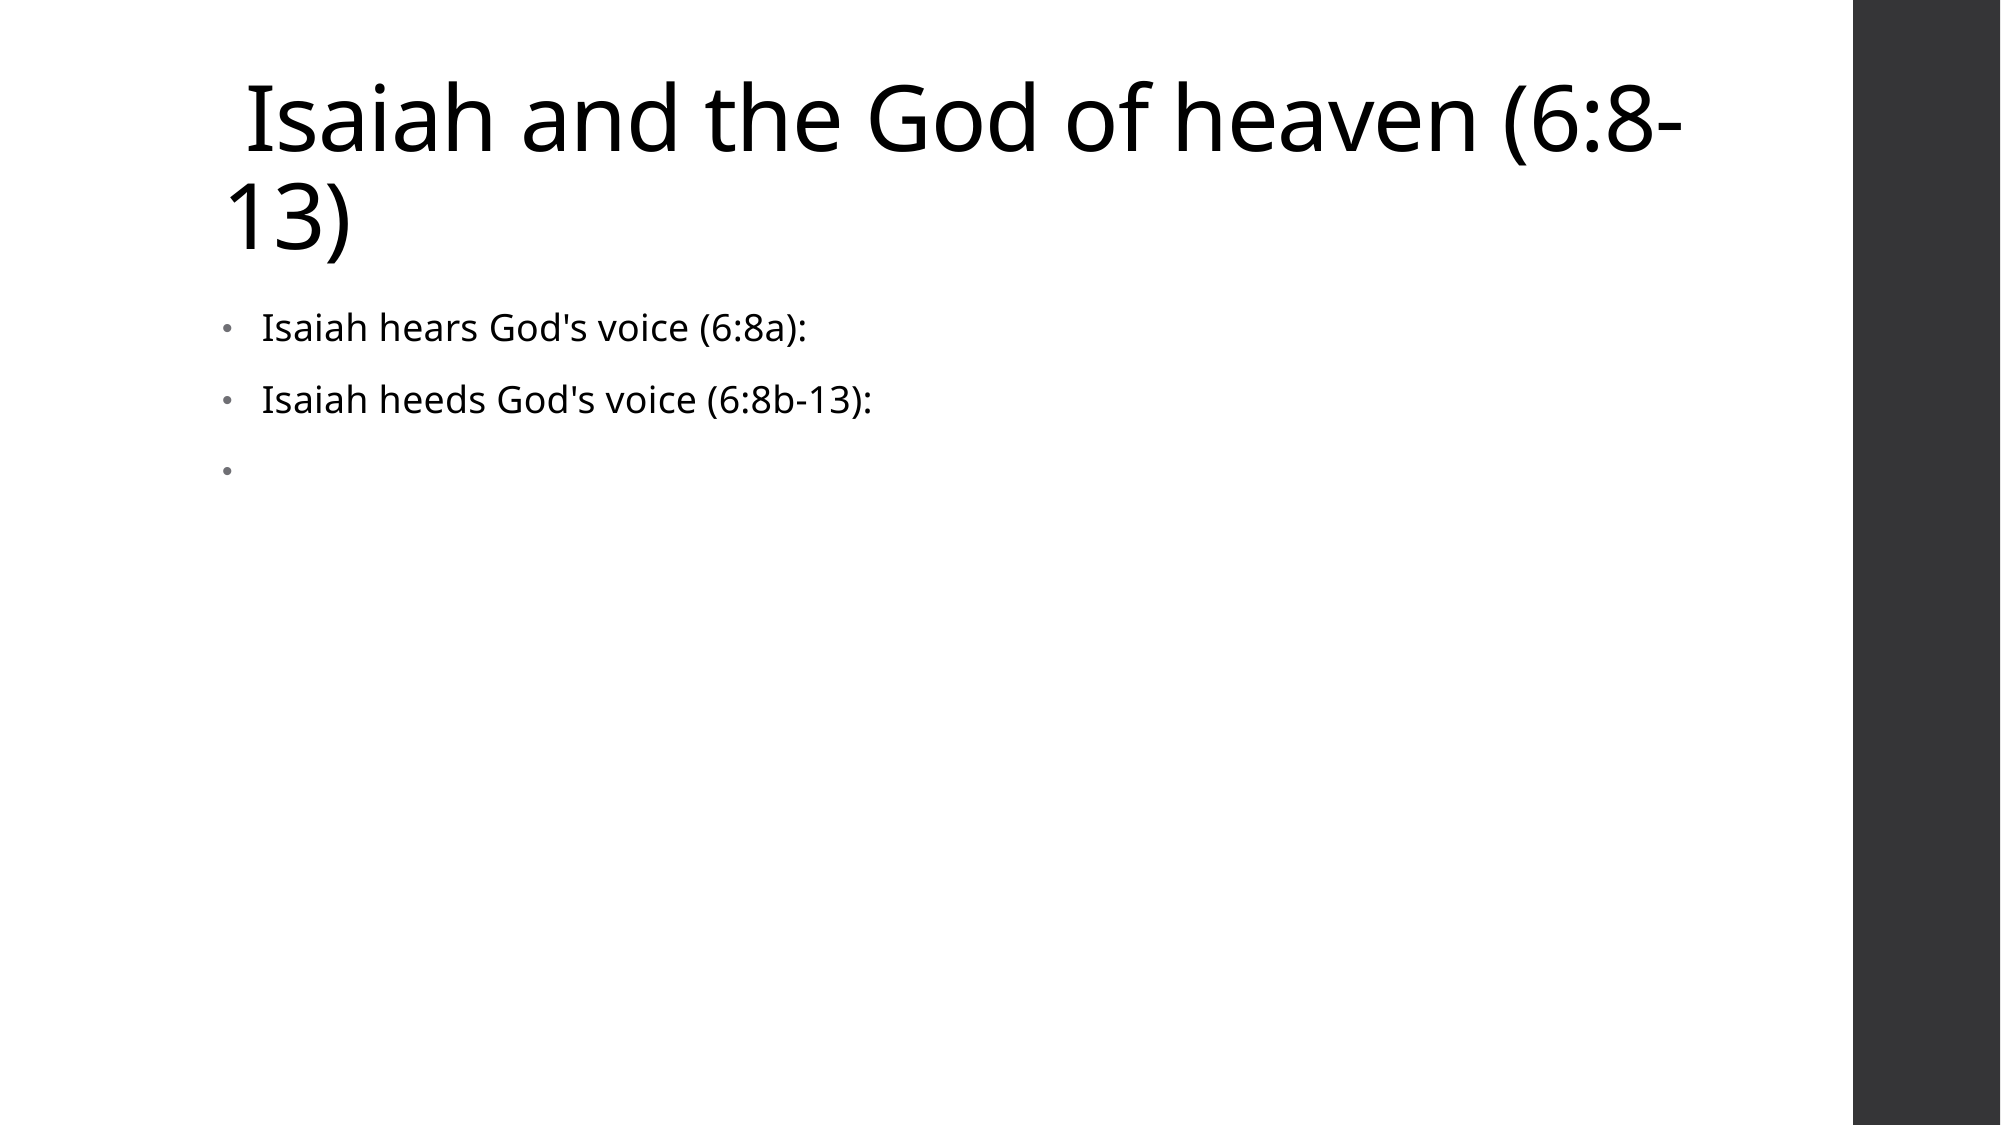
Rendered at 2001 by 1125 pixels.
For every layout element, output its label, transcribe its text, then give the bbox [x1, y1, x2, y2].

list Isaiah hears God's voice (6:8a): Isaiah heeds God's voice (6:8b-13): [206, 299, 1617, 1014]
title Isaiah and the God of heaven (6:8-13) [206, 60, 1797, 278]
